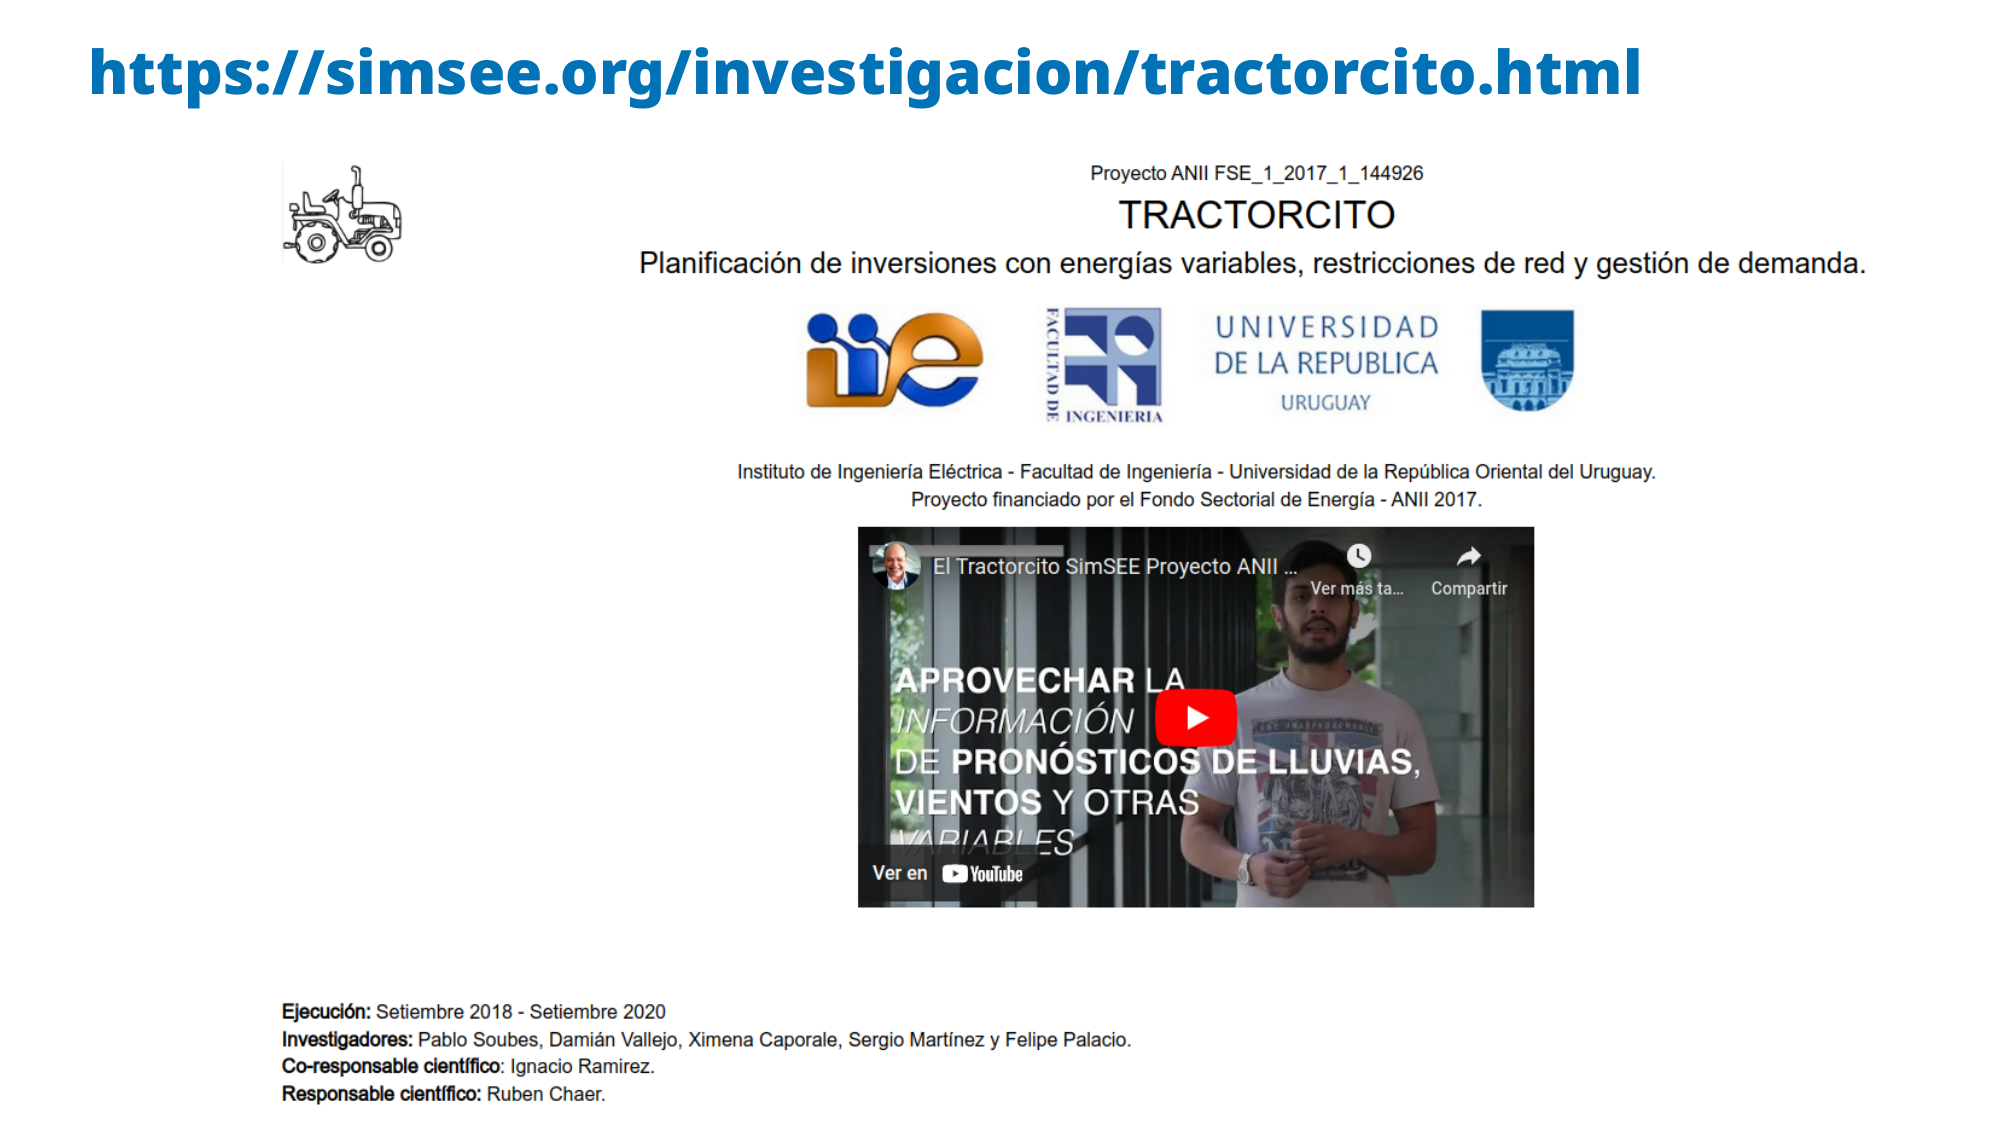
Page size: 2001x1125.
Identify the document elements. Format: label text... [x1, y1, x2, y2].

picture [159, 133, 1986, 1107]
title https://simsee.org/investigacion/tractorcito.html [88, 29, 1796, 89]
